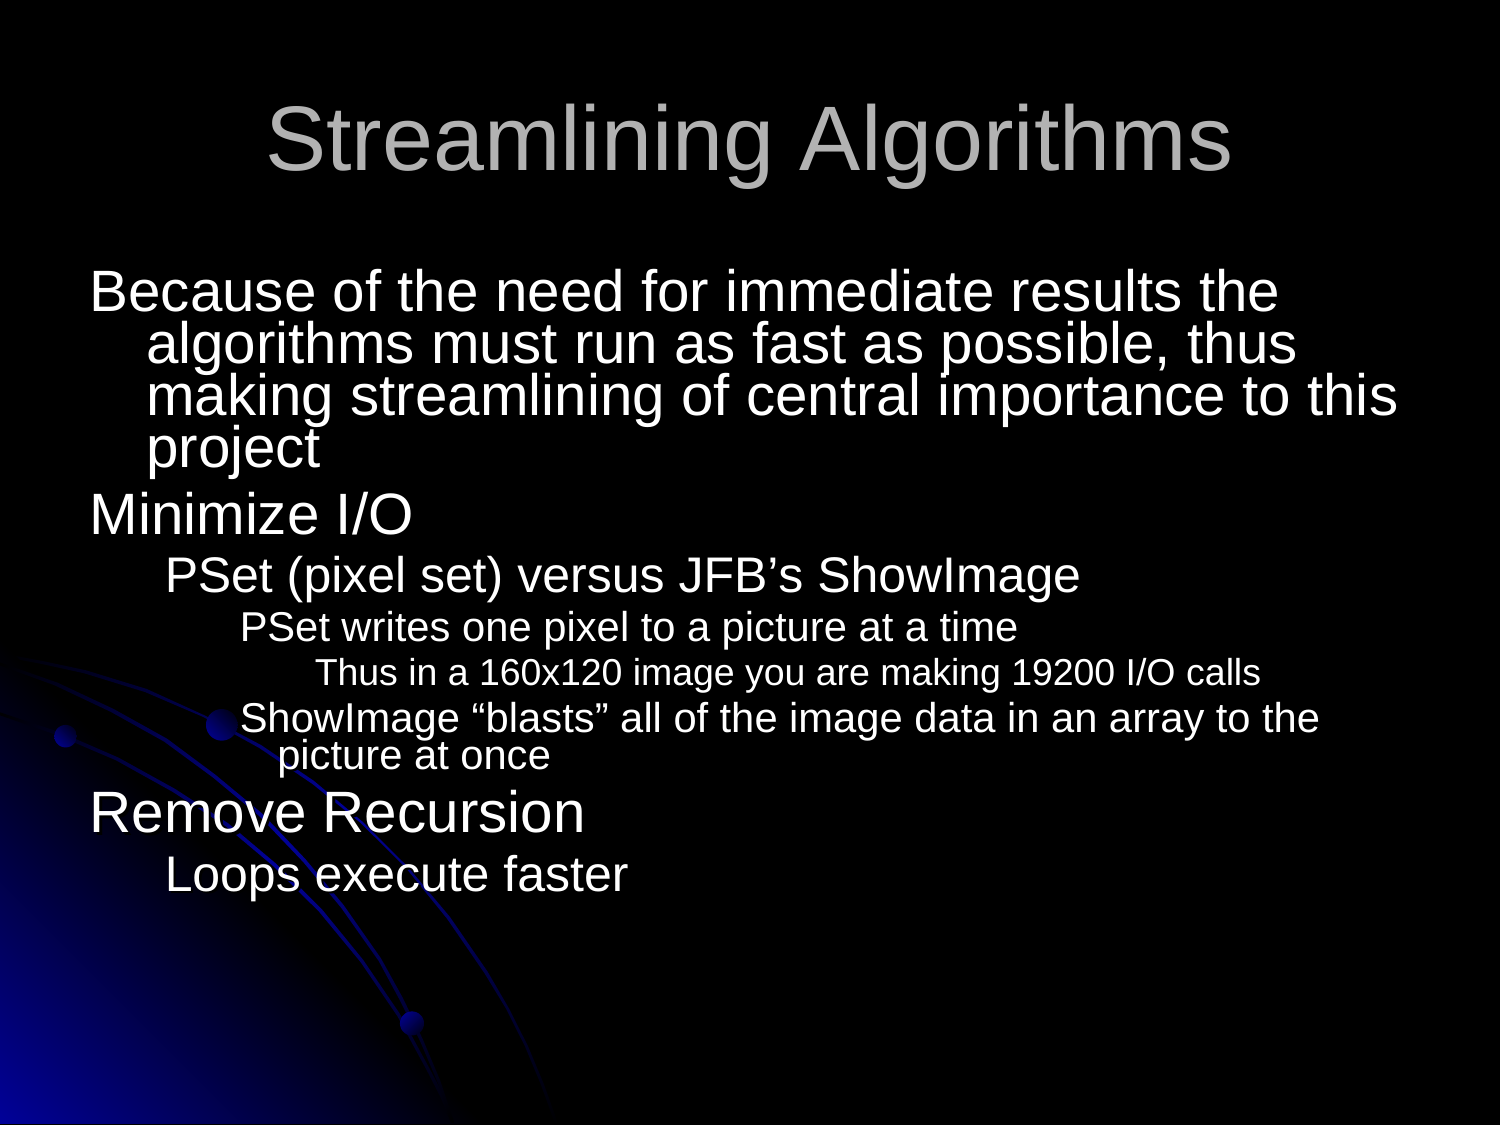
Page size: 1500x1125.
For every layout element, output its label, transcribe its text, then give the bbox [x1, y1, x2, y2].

title Streamlining Algorithms [75, 45, 1426, 233]
list Because of the need for immediate results the algorithms must run as fast as possible, thus making streamlining of central importance to this project Minimize I/O PSet (pixel set) versus JFB’s ShowImage PSet writes one pixel to a picture at a time Thus in a 160x120 image you are making 19200 I/O calls ShowImage “blasts” all of the image data in an array to the picture at once Remove Recursion Loops execute faster [75, 262, 1426, 1006]
